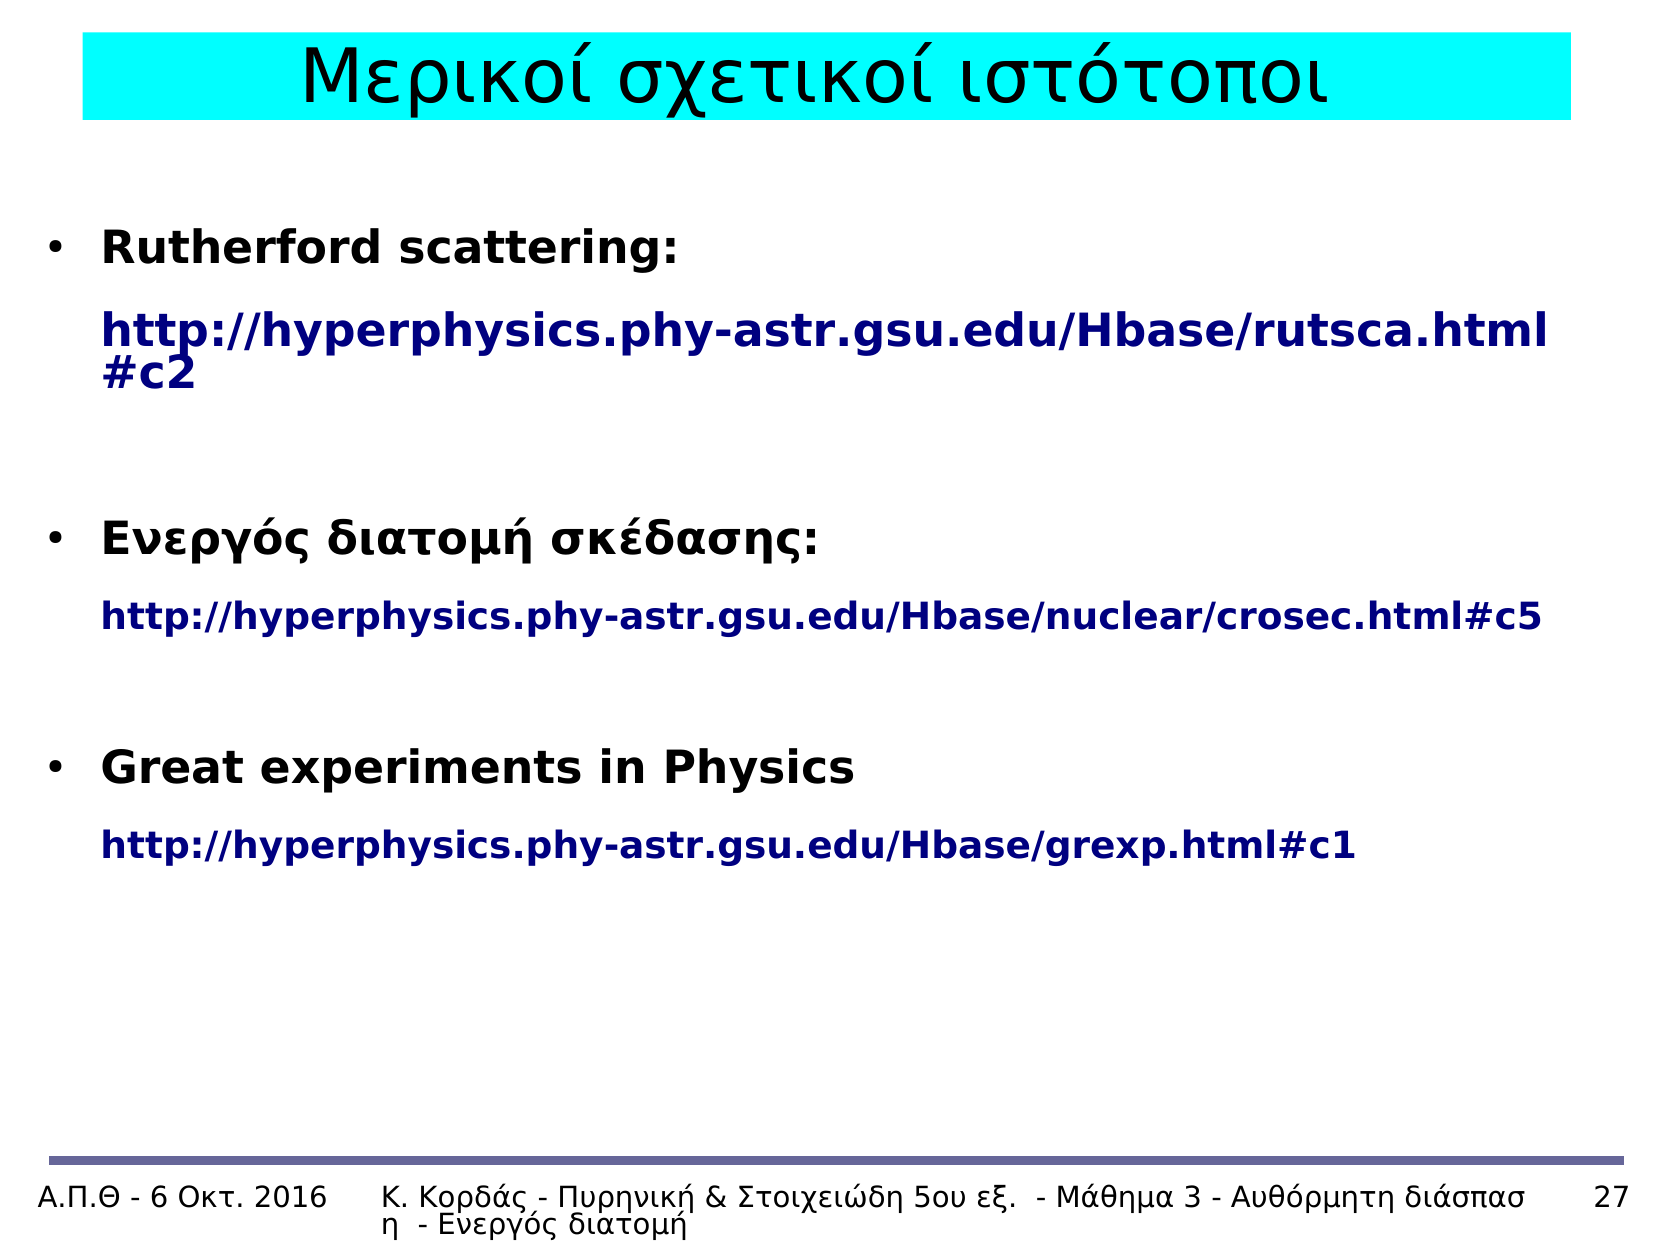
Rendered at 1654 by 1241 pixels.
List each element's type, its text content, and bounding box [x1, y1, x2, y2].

list Rutherford scattering: http://hyperphysics.phy-astr.gsu.edu/Hbase/rutsca.html#c2 Ενεργός διατομή σκέδασης: http://hyperphysics.phy-astr.gsu.edu/Hbase/nuclear/crosec.html#c5 Great experiments in Physics http://hyperphysics.phy-astr.gsu.edu/Hbase/grexp.html#c1 [29, 138, 1560, 1100]
title Μερικοί σχετικοί ιστότοποι [82, 32, 1571, 120]
